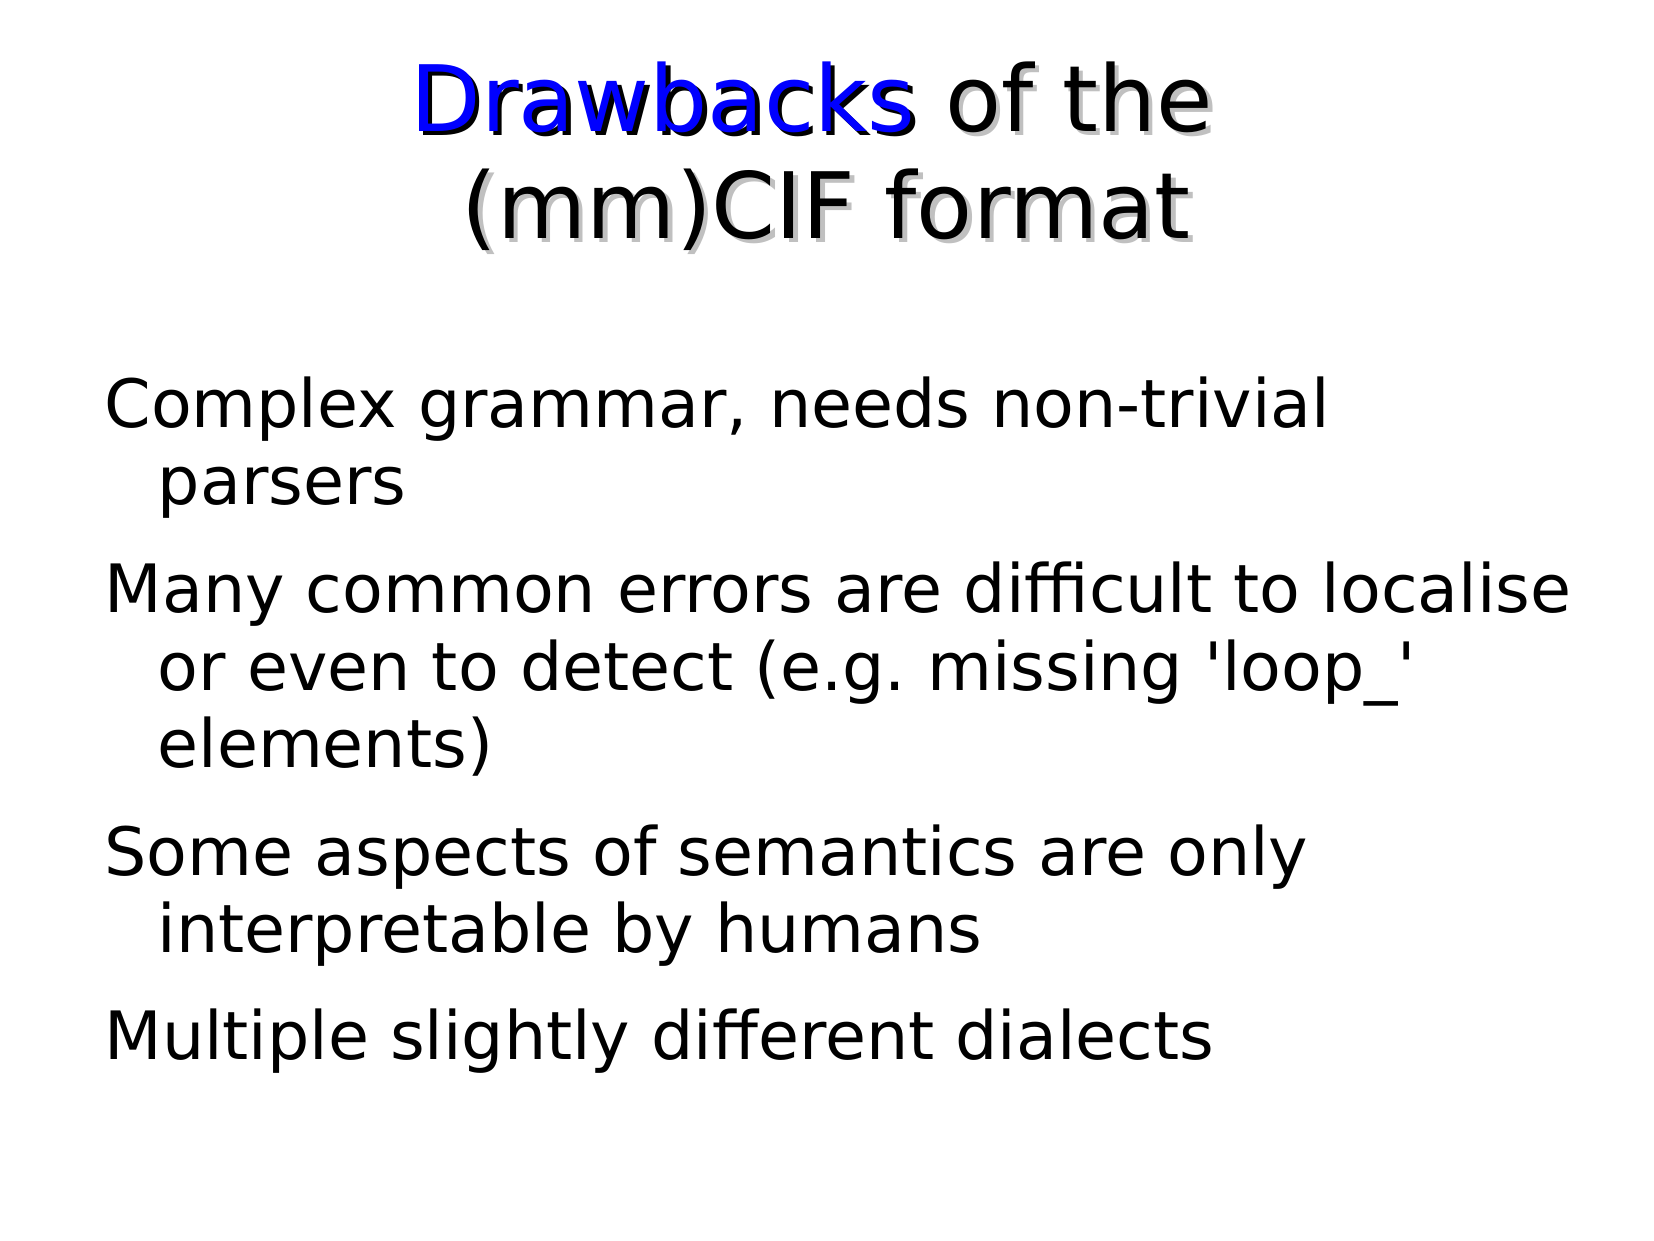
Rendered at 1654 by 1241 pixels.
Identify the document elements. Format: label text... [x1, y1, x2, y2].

list Complex grammar, needs non-trivial parsers Many common errors are difficult to localise or even to detect (e.g. missing 'loop_' elements) Some aspects of semantics are only interpretable by humans Multiple slightly different dialects [86, 365, 1576, 1126]
title Drawbacks of the (mm)CIF format [82, 45, 1571, 261]
